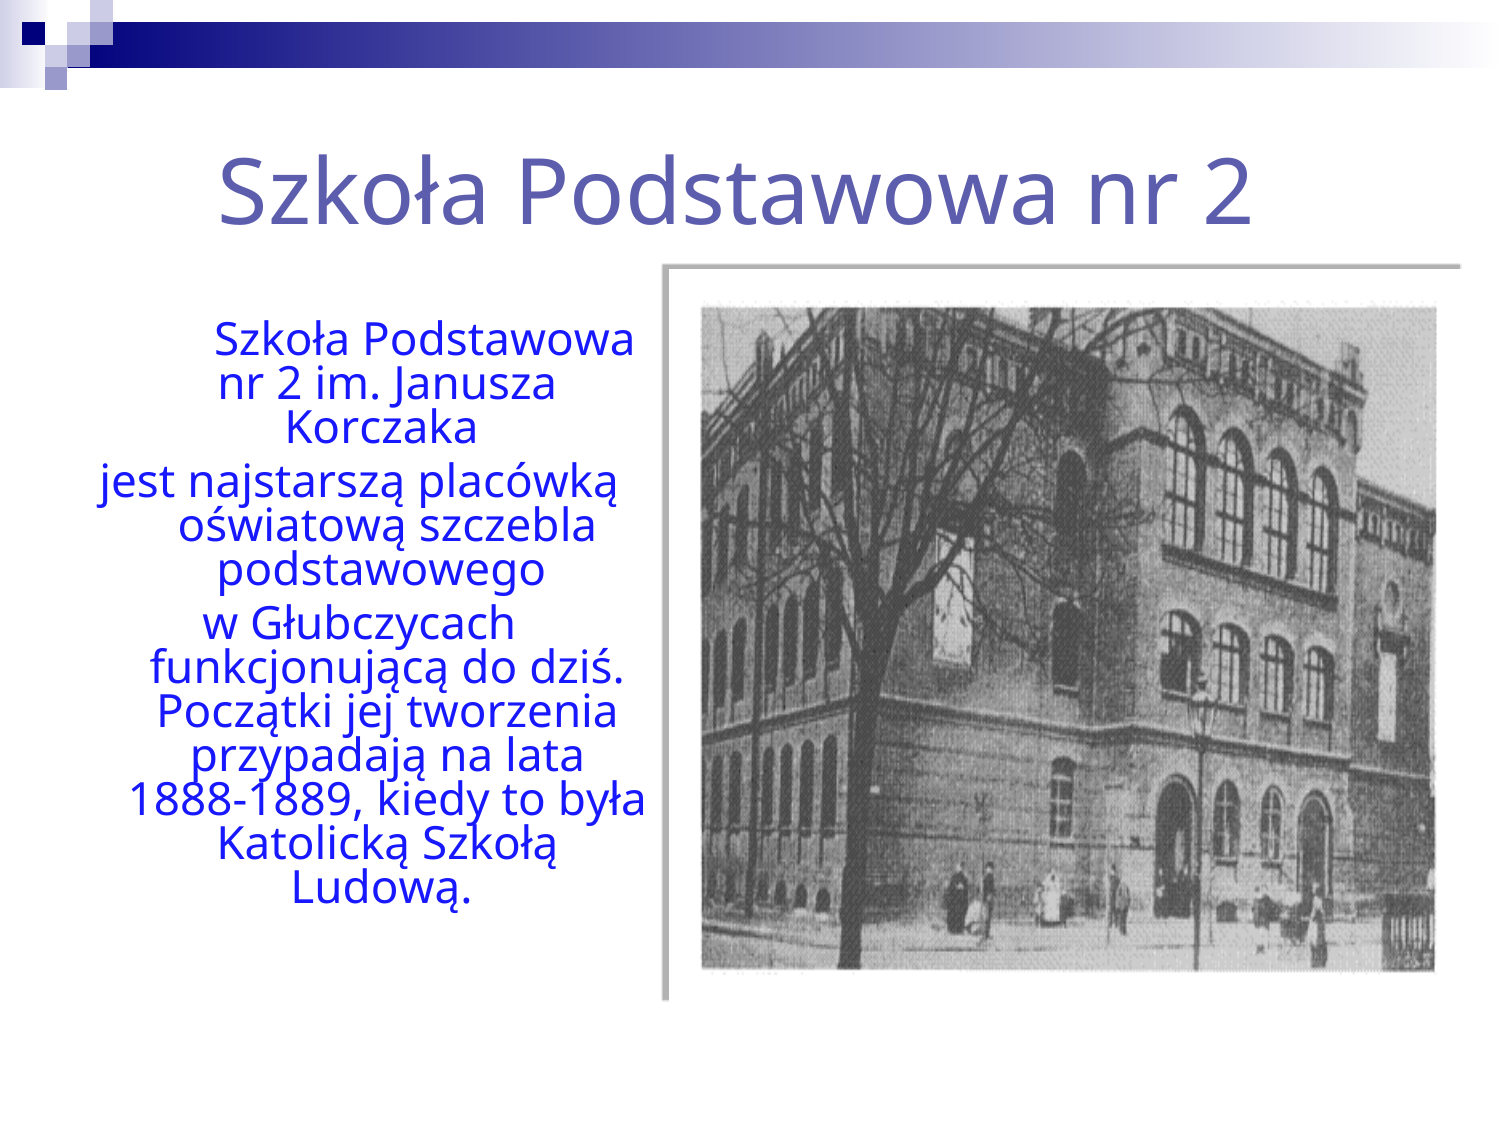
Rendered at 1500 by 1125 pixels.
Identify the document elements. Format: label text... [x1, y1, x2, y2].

title Szkoła Podstawowa nr 2 [75, 75, 1426, 300]
list Szkoła Podstawowa nr 2 im. Janusza Korczaka jest najstarszą placówką oświatową szczebla podstawowego w Głubczycach funkcjonującą do dziś. Początki jej tworzenia przypadają na lata 1888-1889, kiedy to była Katolicką Szkołą Ludową. [0, 312, 661, 951]
picture [699, 299, 1438, 976]
